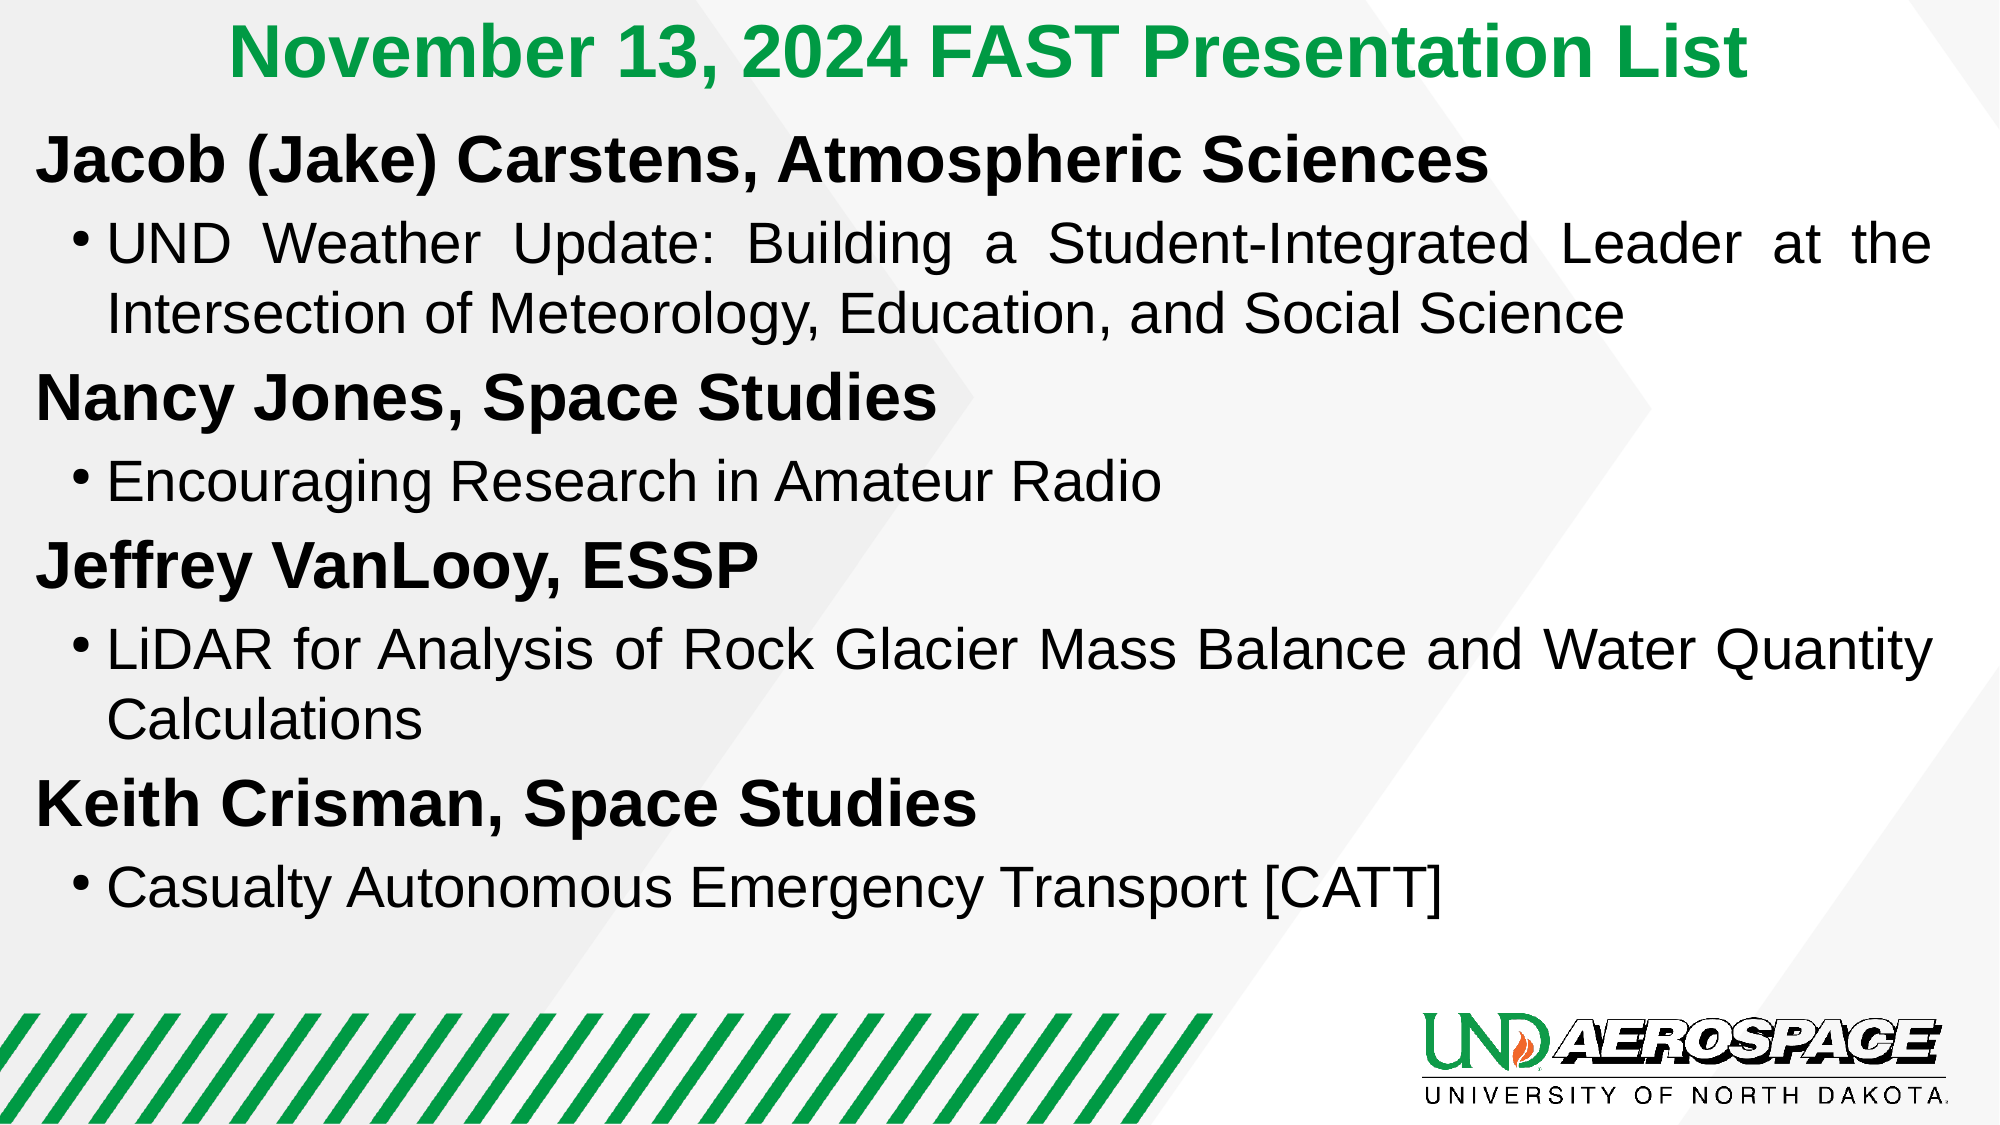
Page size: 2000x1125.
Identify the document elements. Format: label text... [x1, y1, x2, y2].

text_box November 13, 2024 FAST Presentation List [0, 0, 2000, 96]
picture [0, 96, 2000, 1125]
text_box Jacob (Jake) Carstens, Atmospheric Sciences UND Weather Update: Building a Student-Integrated Leader at the Intersection of Meteorology, Education, and Social Science Nancy Jones, Space Studies Encouraging Research in Amateur Radio Jeffrey VanLooy, ESSP LiDAR for Analysis of Rock Glacier Mass Balance and Water Quantity Calculations Keith Crisman, Space Studies Casualty Autonomous Emergency Transport [CATT] [20, 108, 1950, 987]
